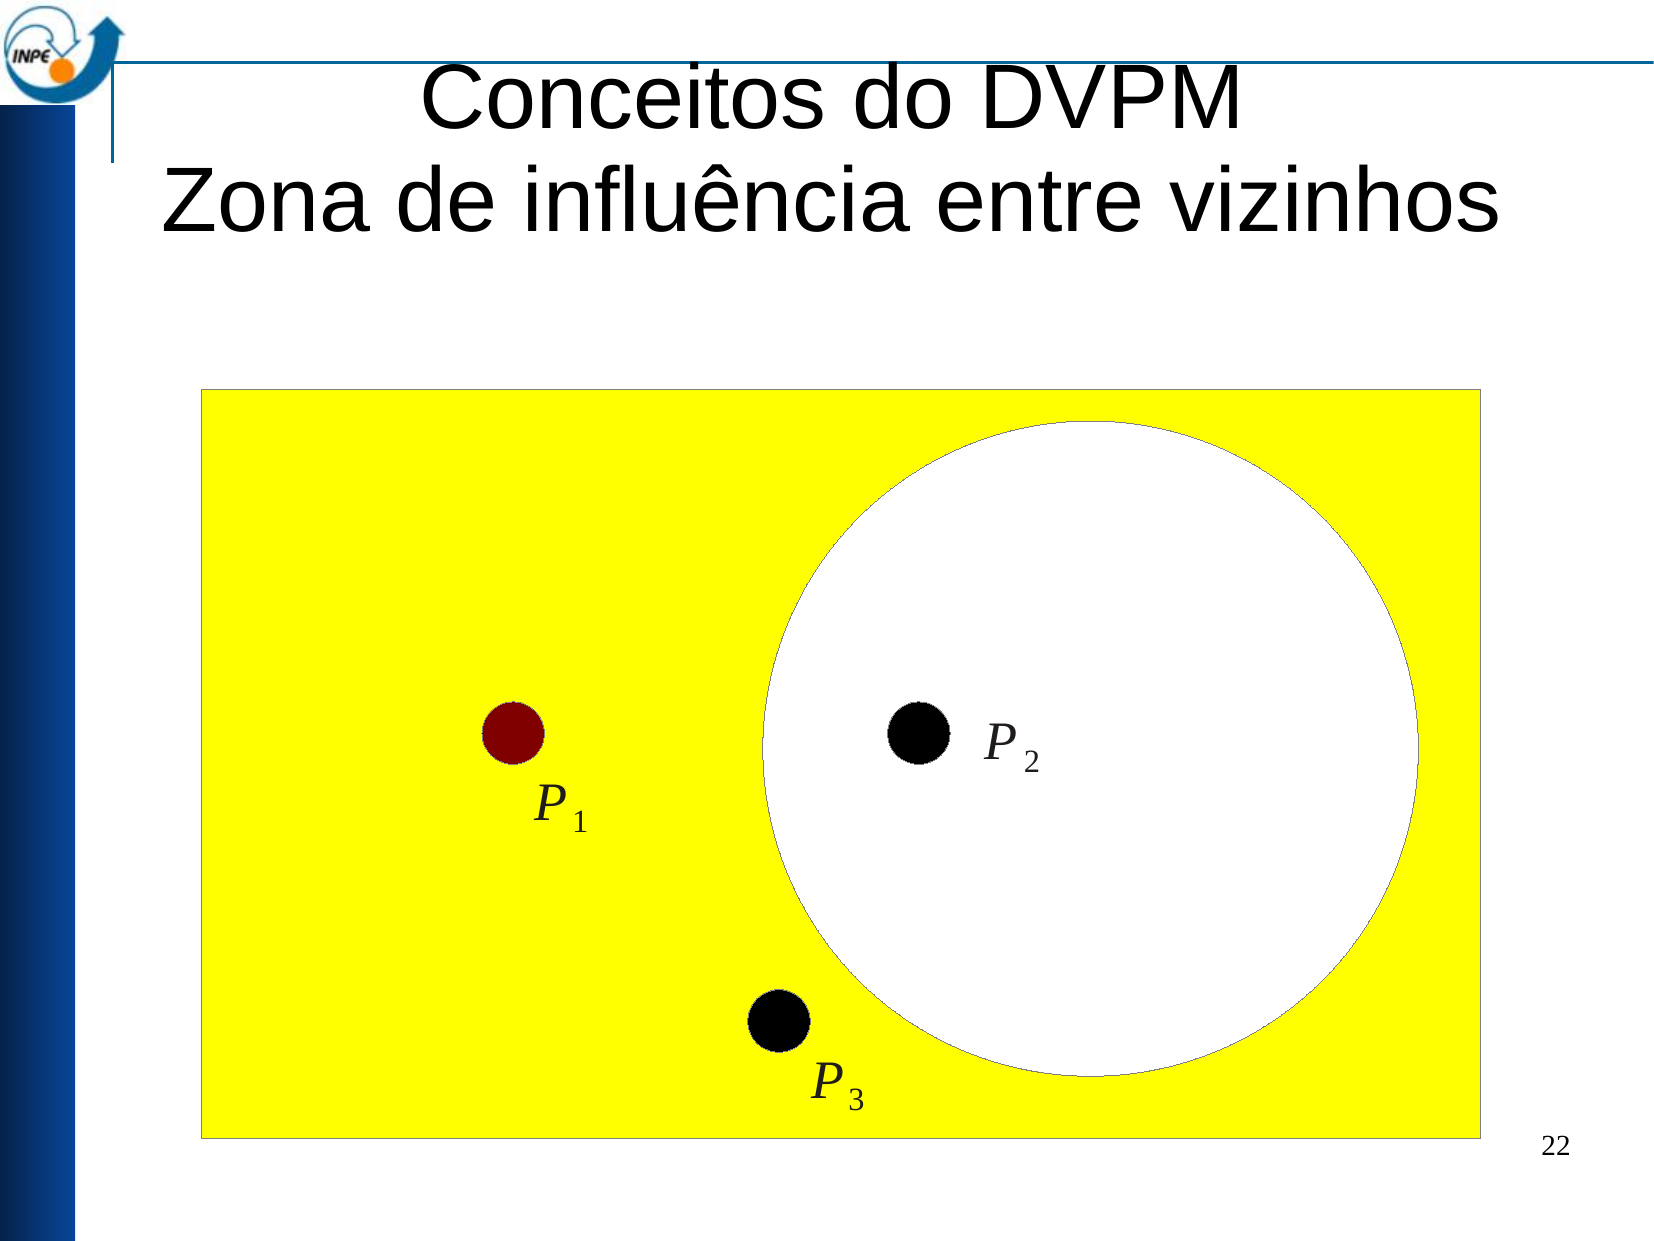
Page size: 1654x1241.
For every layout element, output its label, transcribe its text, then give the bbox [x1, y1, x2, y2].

text_box [201, 389, 1481, 1139]
title Conceitos do DVPM Zona de influência entre vizinhos [29, 45, 1635, 251]
picture [0, 0, 126, 105]
chart [801, 1049, 871, 1118]
chart [975, 711, 1046, 780]
chart [525, 771, 594, 840]
